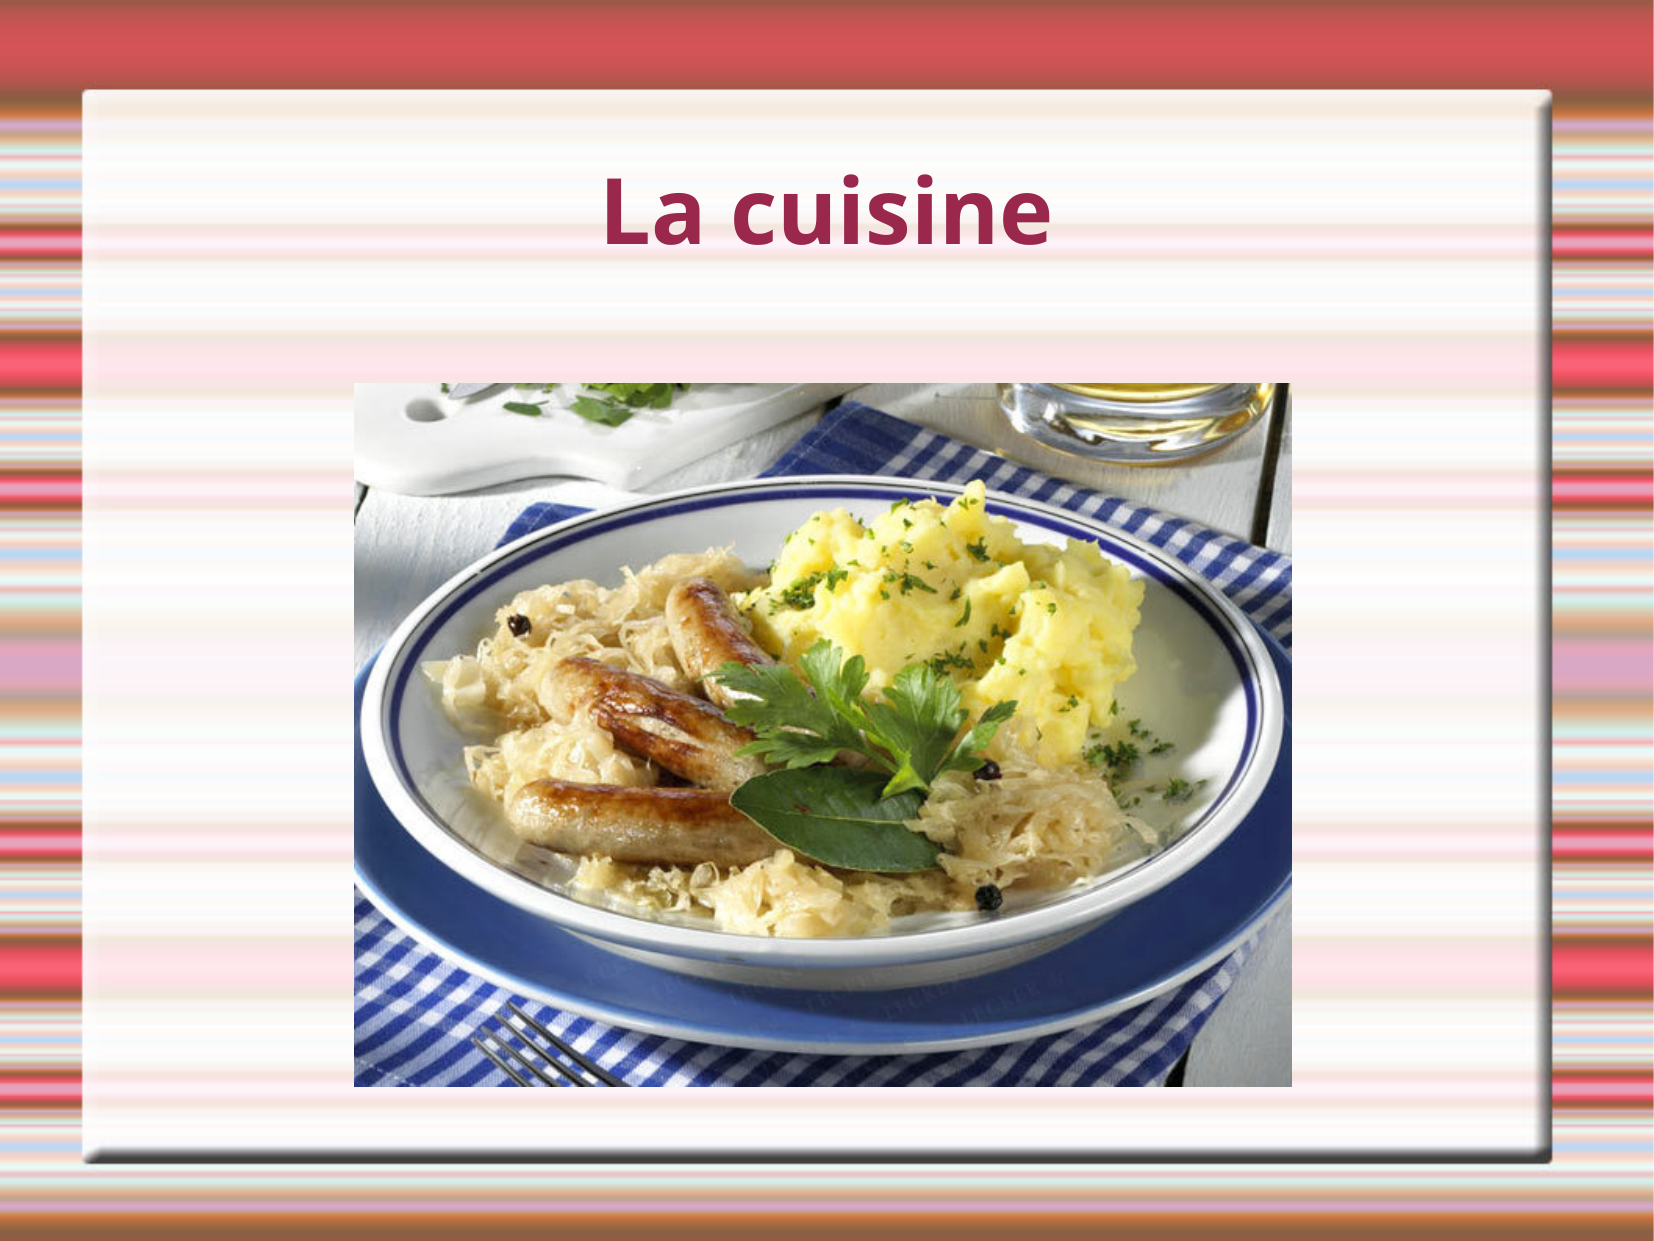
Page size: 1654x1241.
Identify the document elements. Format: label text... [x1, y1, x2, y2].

title La cuisine [82, 25, 1571, 281]
picture [0, 0, 1654, 1241]
